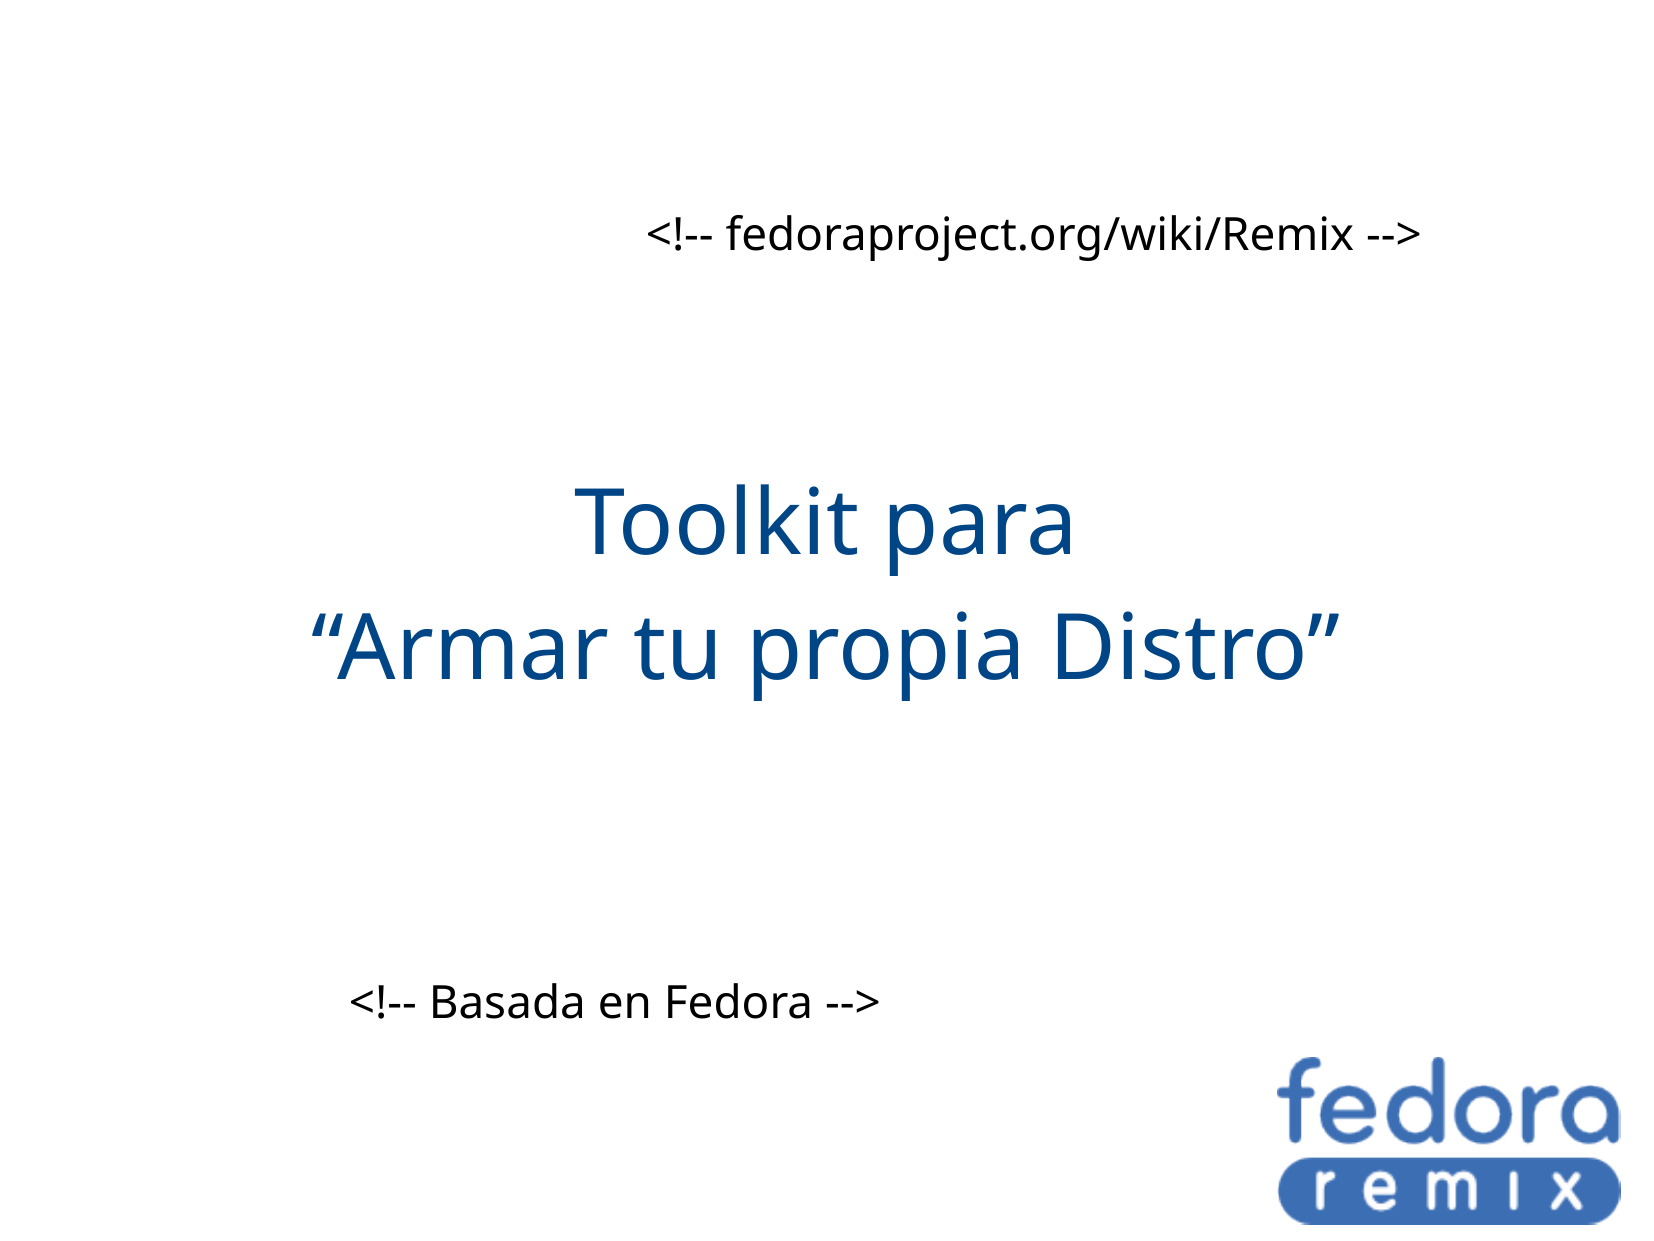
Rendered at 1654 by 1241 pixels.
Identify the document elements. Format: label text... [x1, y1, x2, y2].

title Toolkit para “Armar tu propia Distro” [82, 474, 1571, 689]
picture [1277, 1057, 1621, 1225]
title <!-- fedoraproject.org/wiki/Remix --> [534, 184, 1535, 281]
title <!-- Basada en Fedora --> [114, 952, 1116, 1049]
